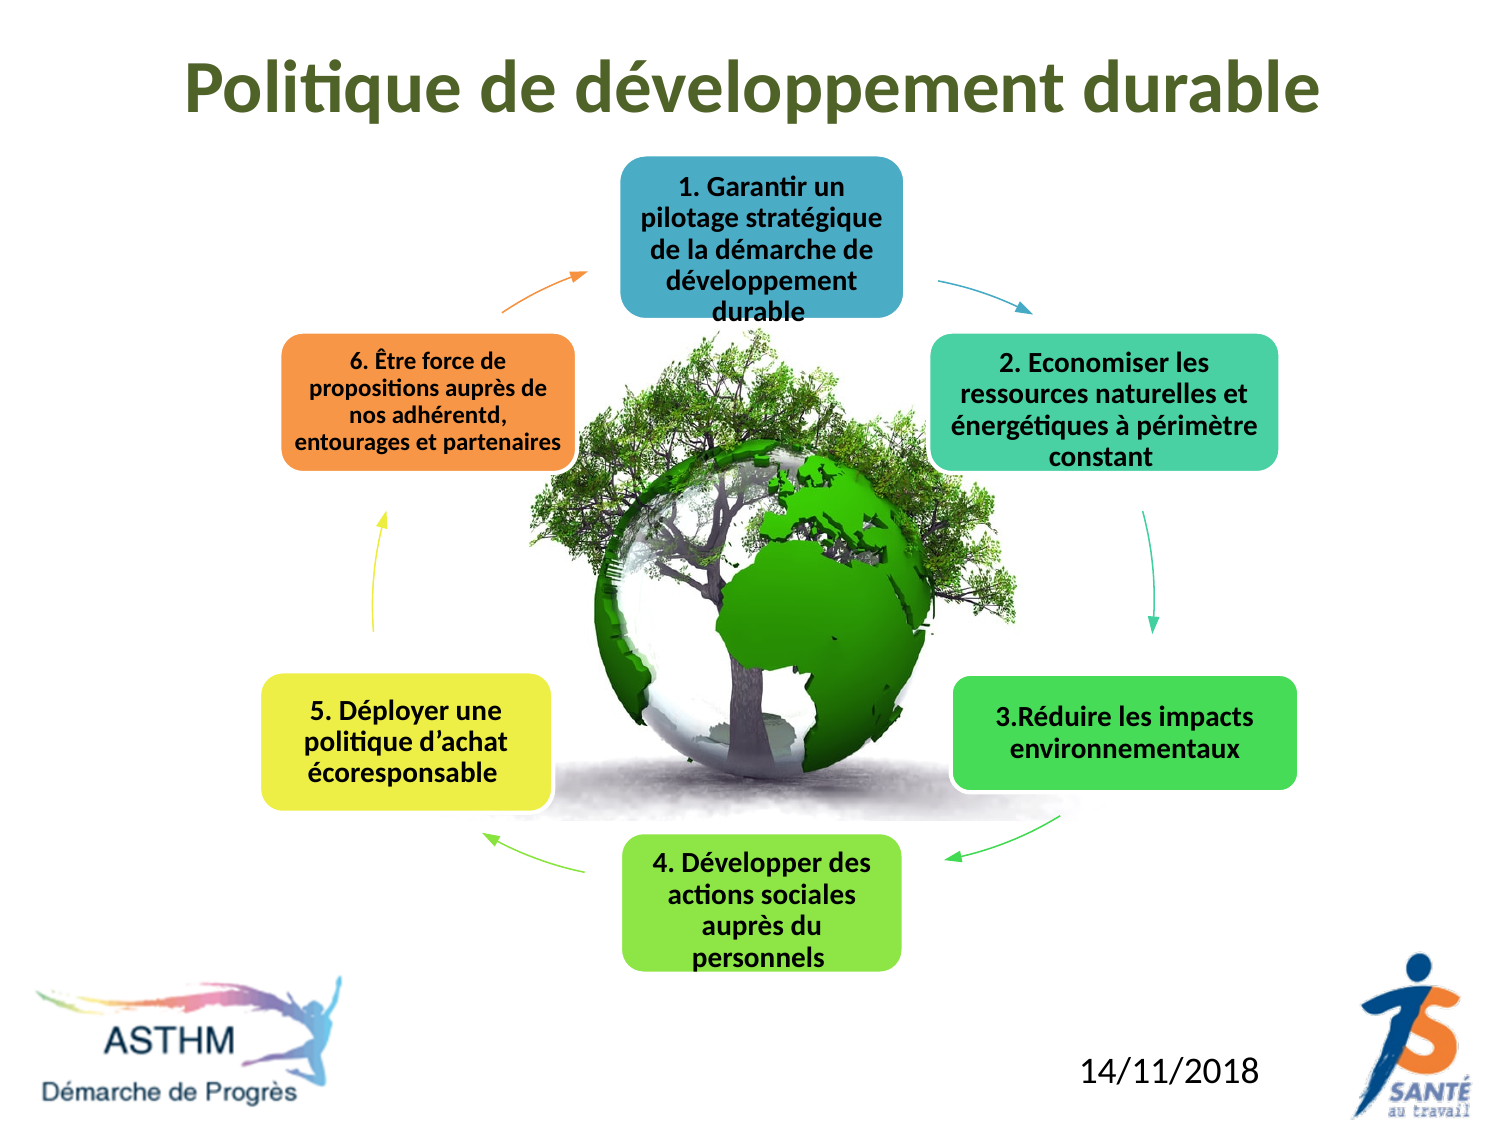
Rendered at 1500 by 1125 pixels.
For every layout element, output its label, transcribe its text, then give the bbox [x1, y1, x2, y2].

text_box 2. Economiser les ressources naturelles et énergétiques à périmètre constant [928, 331, 1281, 474]
text_box 6. Être force de propositions auprès de nos adhérentd, entourages et partenaires [279, 331, 578, 474]
title Politique de développement durable [41, 0, 1483, 166]
text_box 4. Développer des actions sociales auprès du personnels [620, 832, 904, 974]
text_box 3.Réduire les impacts environnementaux [950, 673, 1300, 793]
text_box 14/11/2018 [1063, 1038, 1324, 1100]
text_box 5. Déployer une politique d’achat écoresponsable [259, 671, 554, 813]
picture [419, 307, 1105, 821]
text_box 1. Garantir un pilotage stratégique de la démarche de développement durable [618, 154, 906, 321]
picture [0, 952, 407, 1125]
picture [1323, 948, 1500, 1125]
